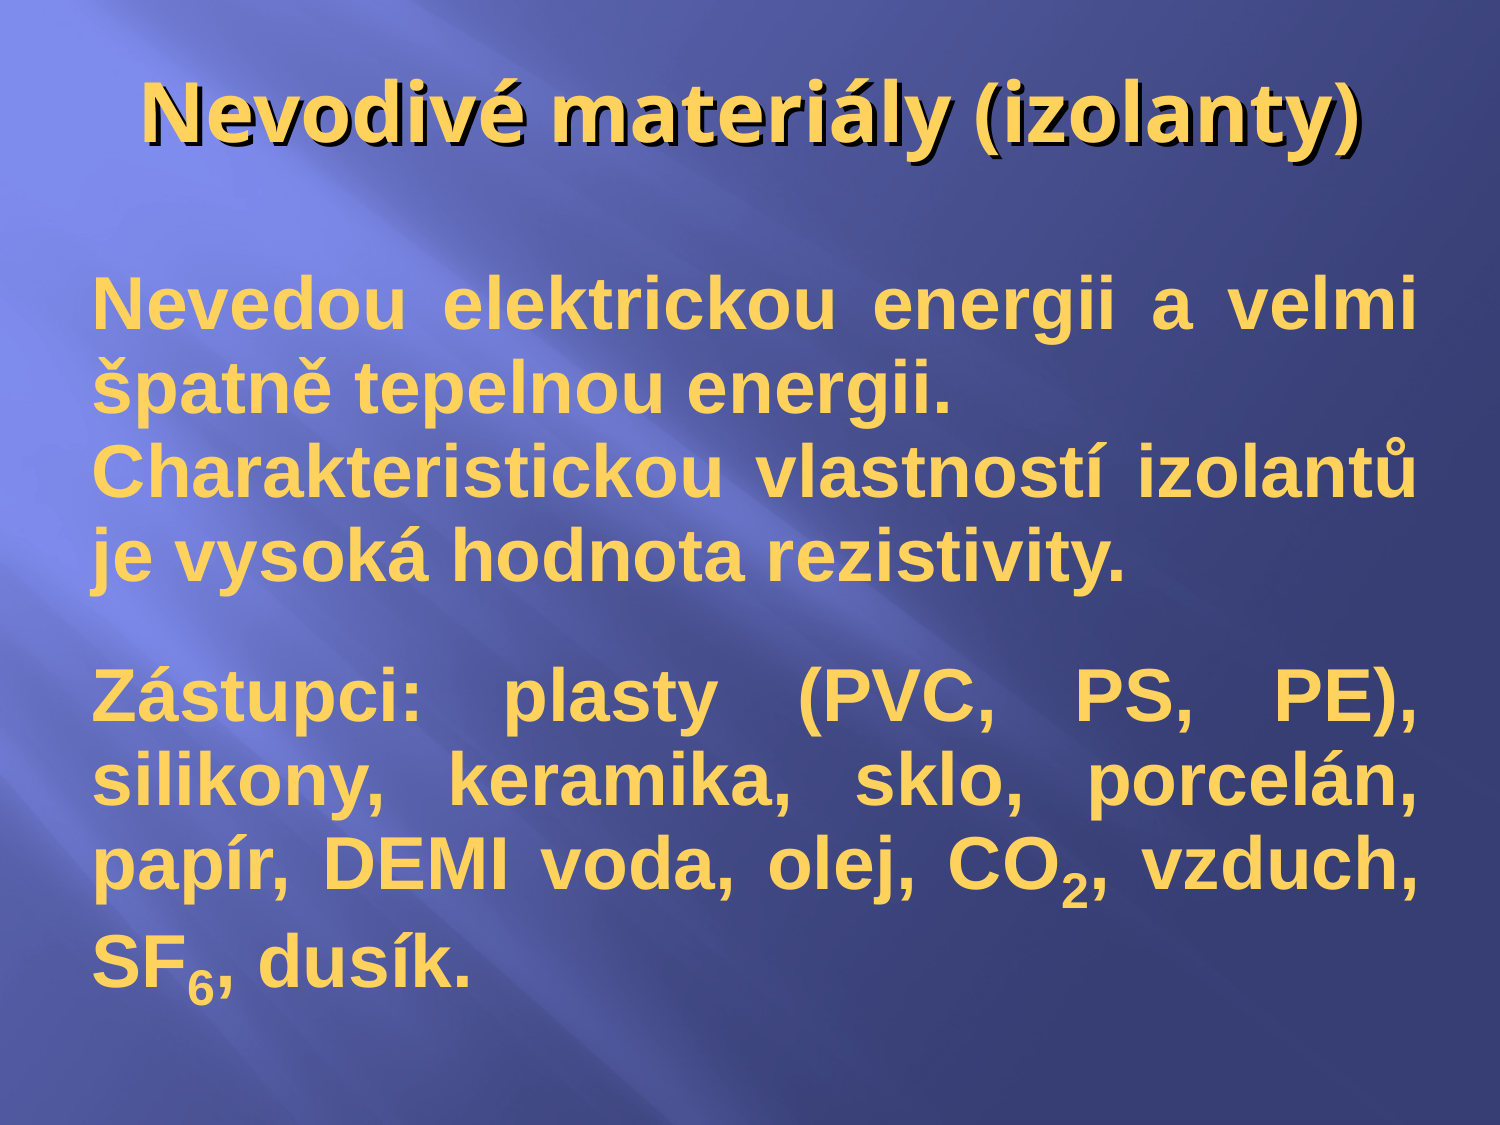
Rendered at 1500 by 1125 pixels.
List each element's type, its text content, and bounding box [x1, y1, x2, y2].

title Nevodivé materiály (izolanty) [75, 45, 1426, 173]
picture [0, 0, 1500, 1125]
text_box Nevedou elektrickou energii a velmi špatně tepelnou energii. Charakteristickou vlastností izolantů je vysoká hodnota rezistivity. Zástupci: plasty (PVC, PS, PE), silikony, keramika, sklo, porcelán, papír, DEMI voda, olej, CO2, vzduch, SF6, dusík. [76, 243, 1436, 1035]
